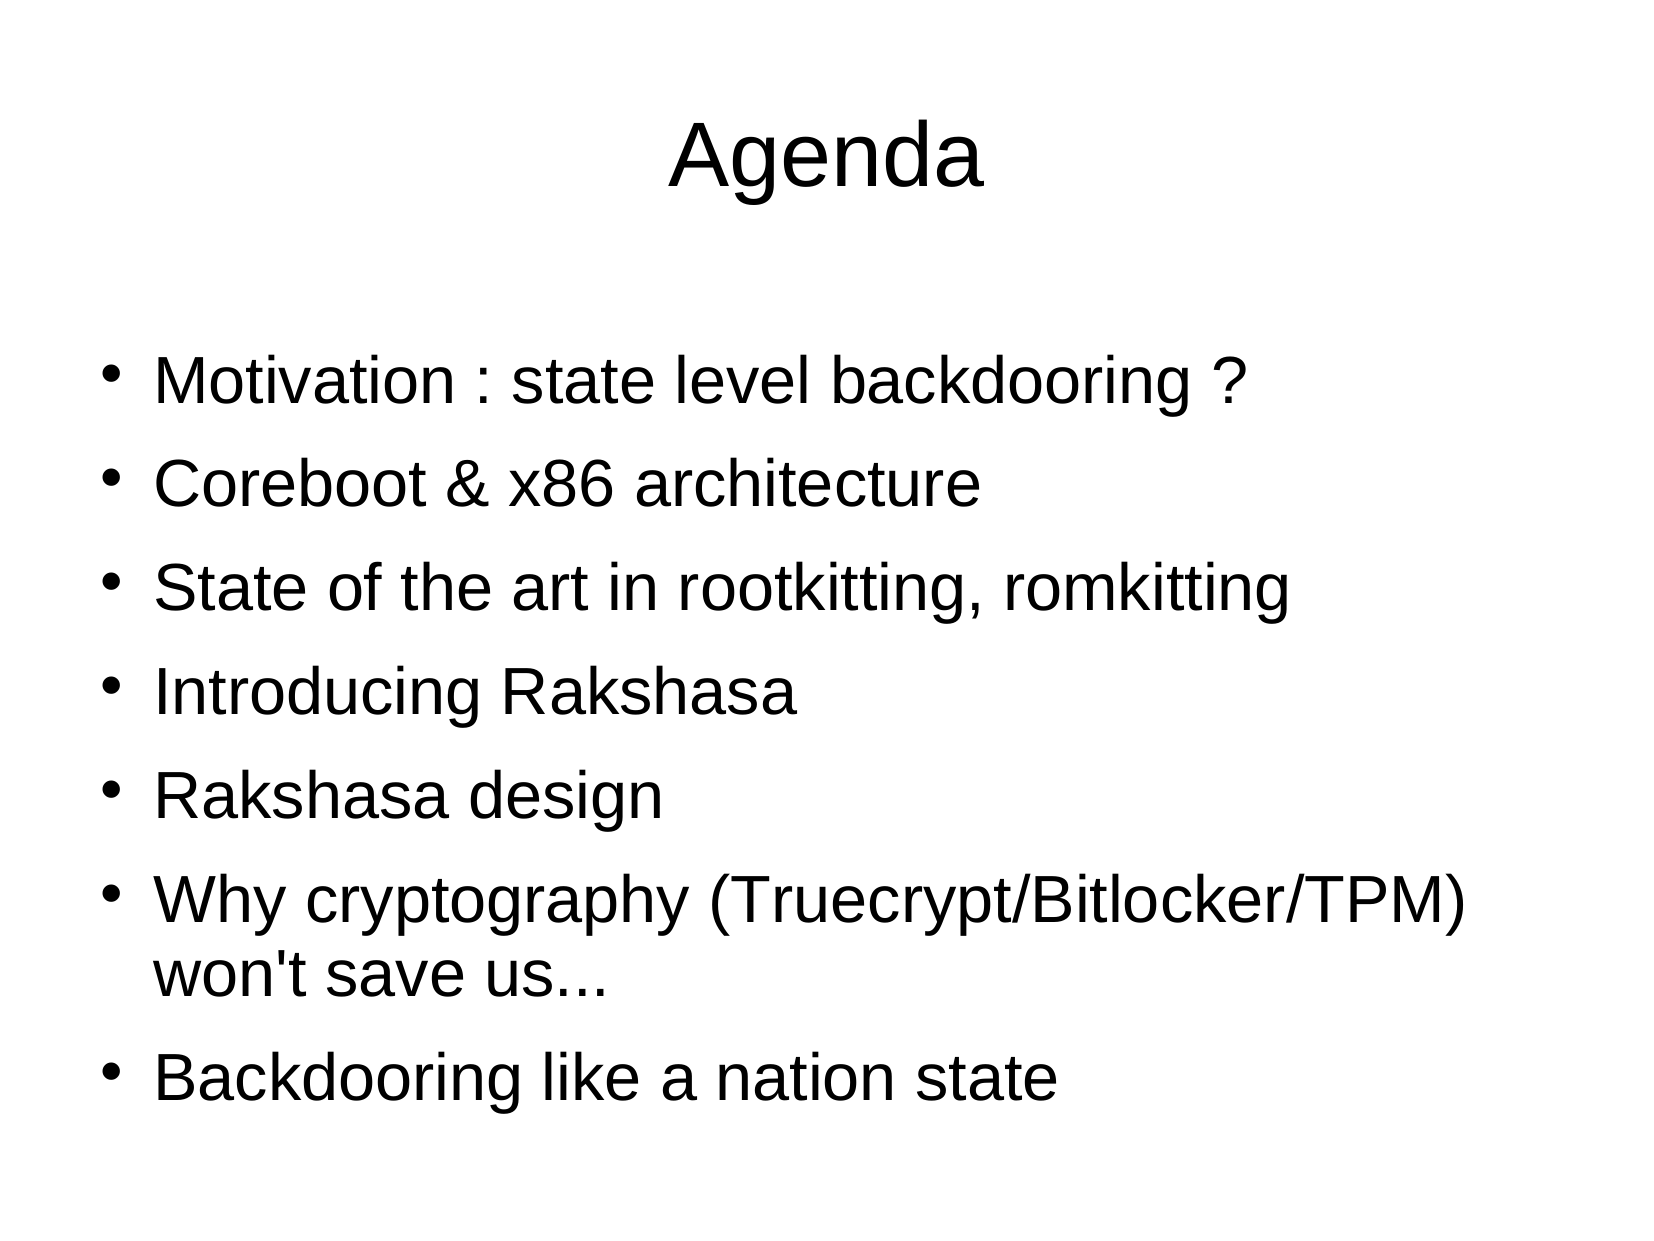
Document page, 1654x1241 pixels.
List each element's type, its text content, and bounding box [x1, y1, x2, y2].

title Agenda [82, 49, 1571, 257]
list Motivation : state level backdooring ? Coreboot & x86 architecture State of the art in rootkitting, romkitting Introducing Rakshasa Rakshasa design Why cryptography (Truecrypt/Bitlocker/TPM) won't save us... Backdooring like a nation state [82, 338, 1571, 1158]
